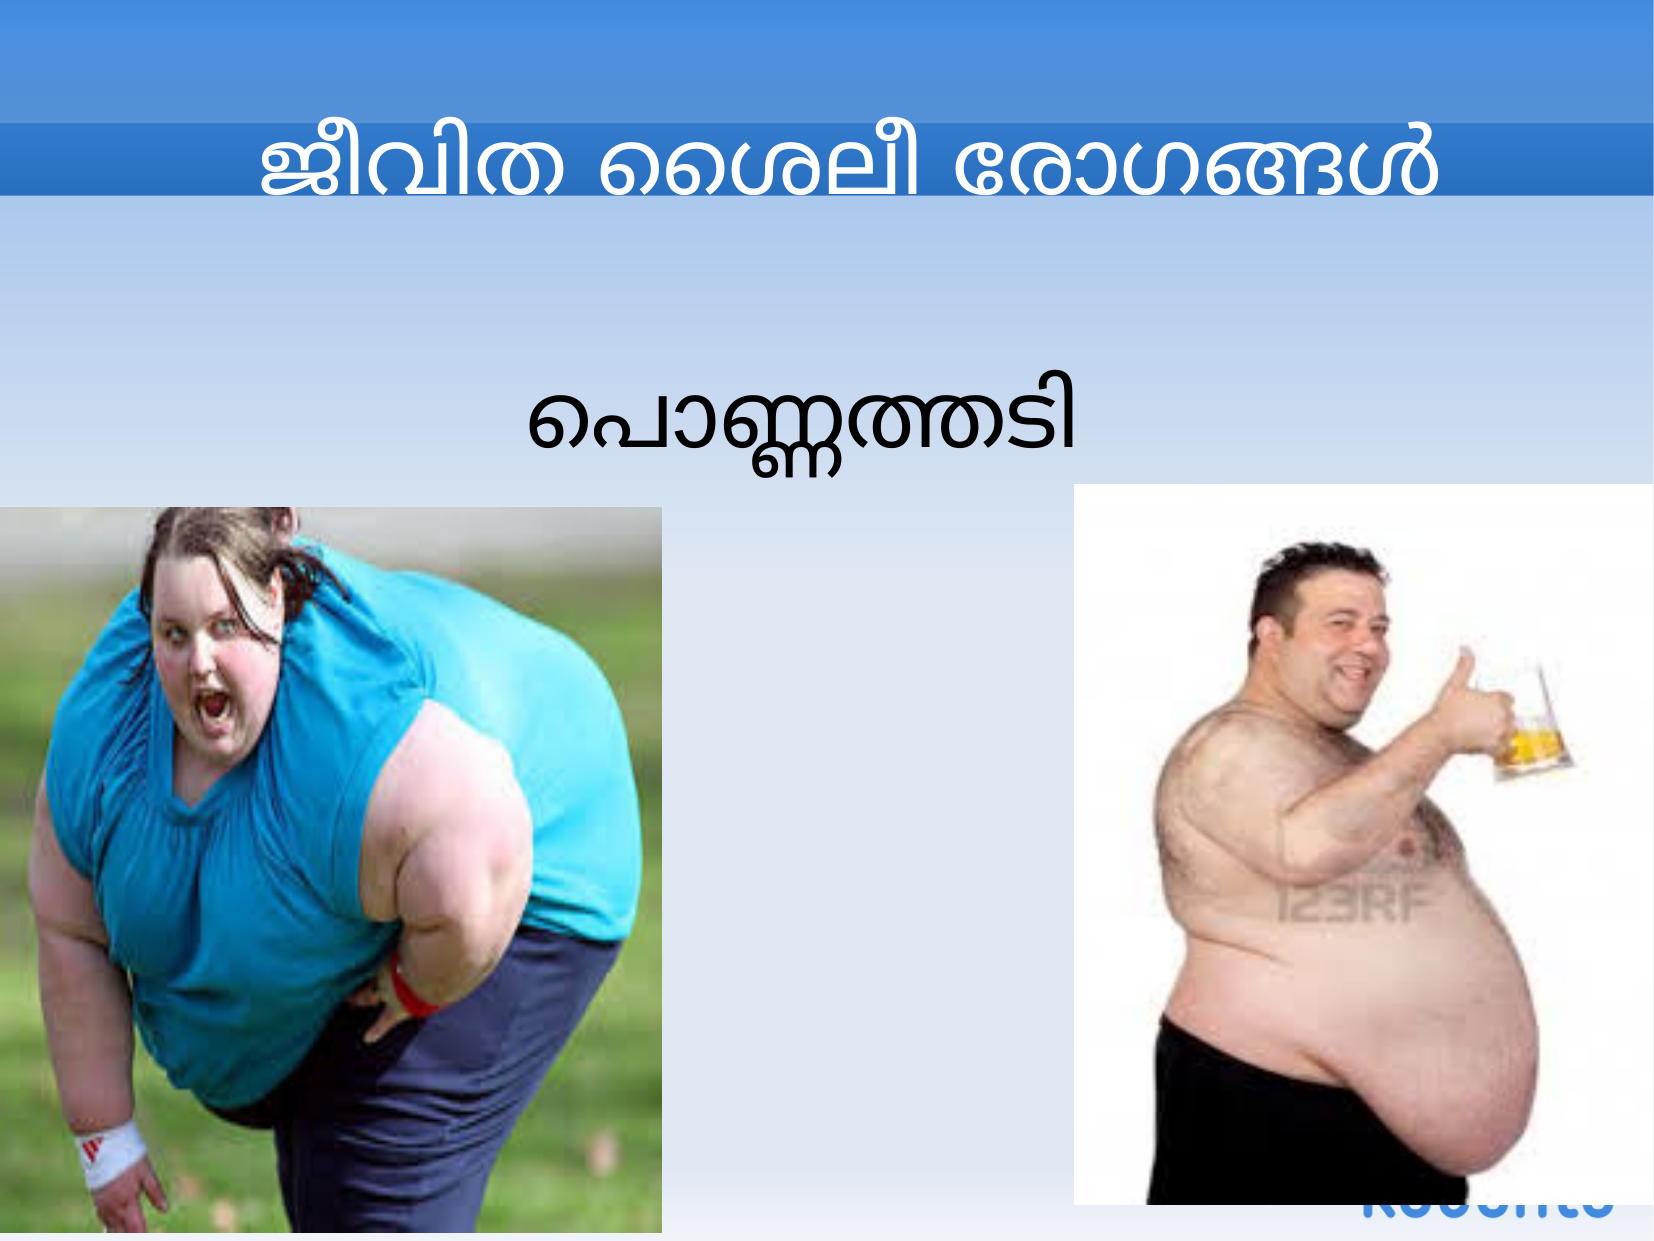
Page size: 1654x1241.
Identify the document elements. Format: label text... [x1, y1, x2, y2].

subtitle പൊണ്ണത്തടി [59, 107, 1548, 827]
picture [0, 0, 1654, 1241]
title ജീവിത ശൈലീ രോഗങ്ങള്‍ [106, 59, 1595, 267]
